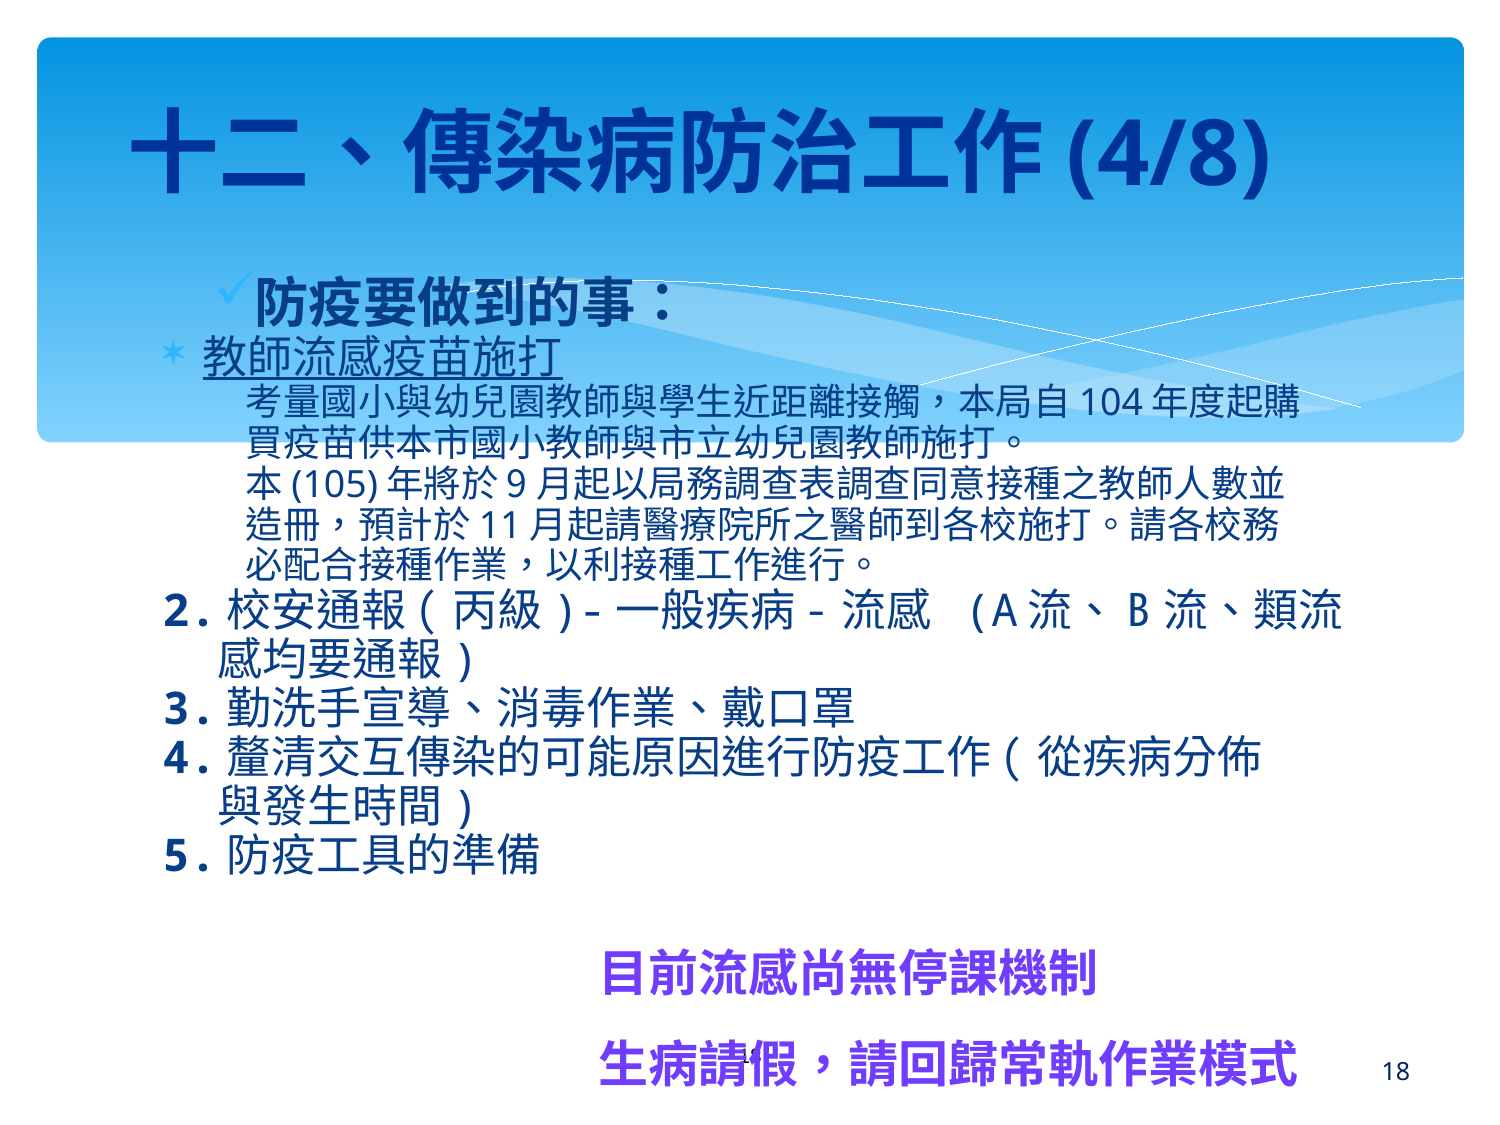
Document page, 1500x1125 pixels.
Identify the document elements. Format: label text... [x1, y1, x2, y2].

text_box 目前流感尚無停課機制 生病請假，請回歸常軌作業模式 [583, 933, 1426, 1101]
list 防疫要做到的事： 教師流感疫苗施打 考量國小與幼兒園教師與學生近距離接觸，本局自104年度起購 買疫苗供本市國小教師與市立幼兒園教師施打。 本(105)年將於9月起以局務調查表調查同意接種之教師人數並 造冊，預計於11月起請醫療院所之醫師到各校施打。請各校務 必配合接種作業，以利接種工作進行。 2.校安通報(丙級)-一般疾病-流感 (A流、B流、類流 感均要通報) 3.勤洗手宣導、消毒作業、戴口罩 4.釐清交互傳染的可能原因進行防疫工作(從疾病分佈 與發生時間) 5.防疫工具的準備 [147, 278, 1363, 977]
text_box 十二、傳染病防治工作(4/8) [112, 54, 1463, 243]
